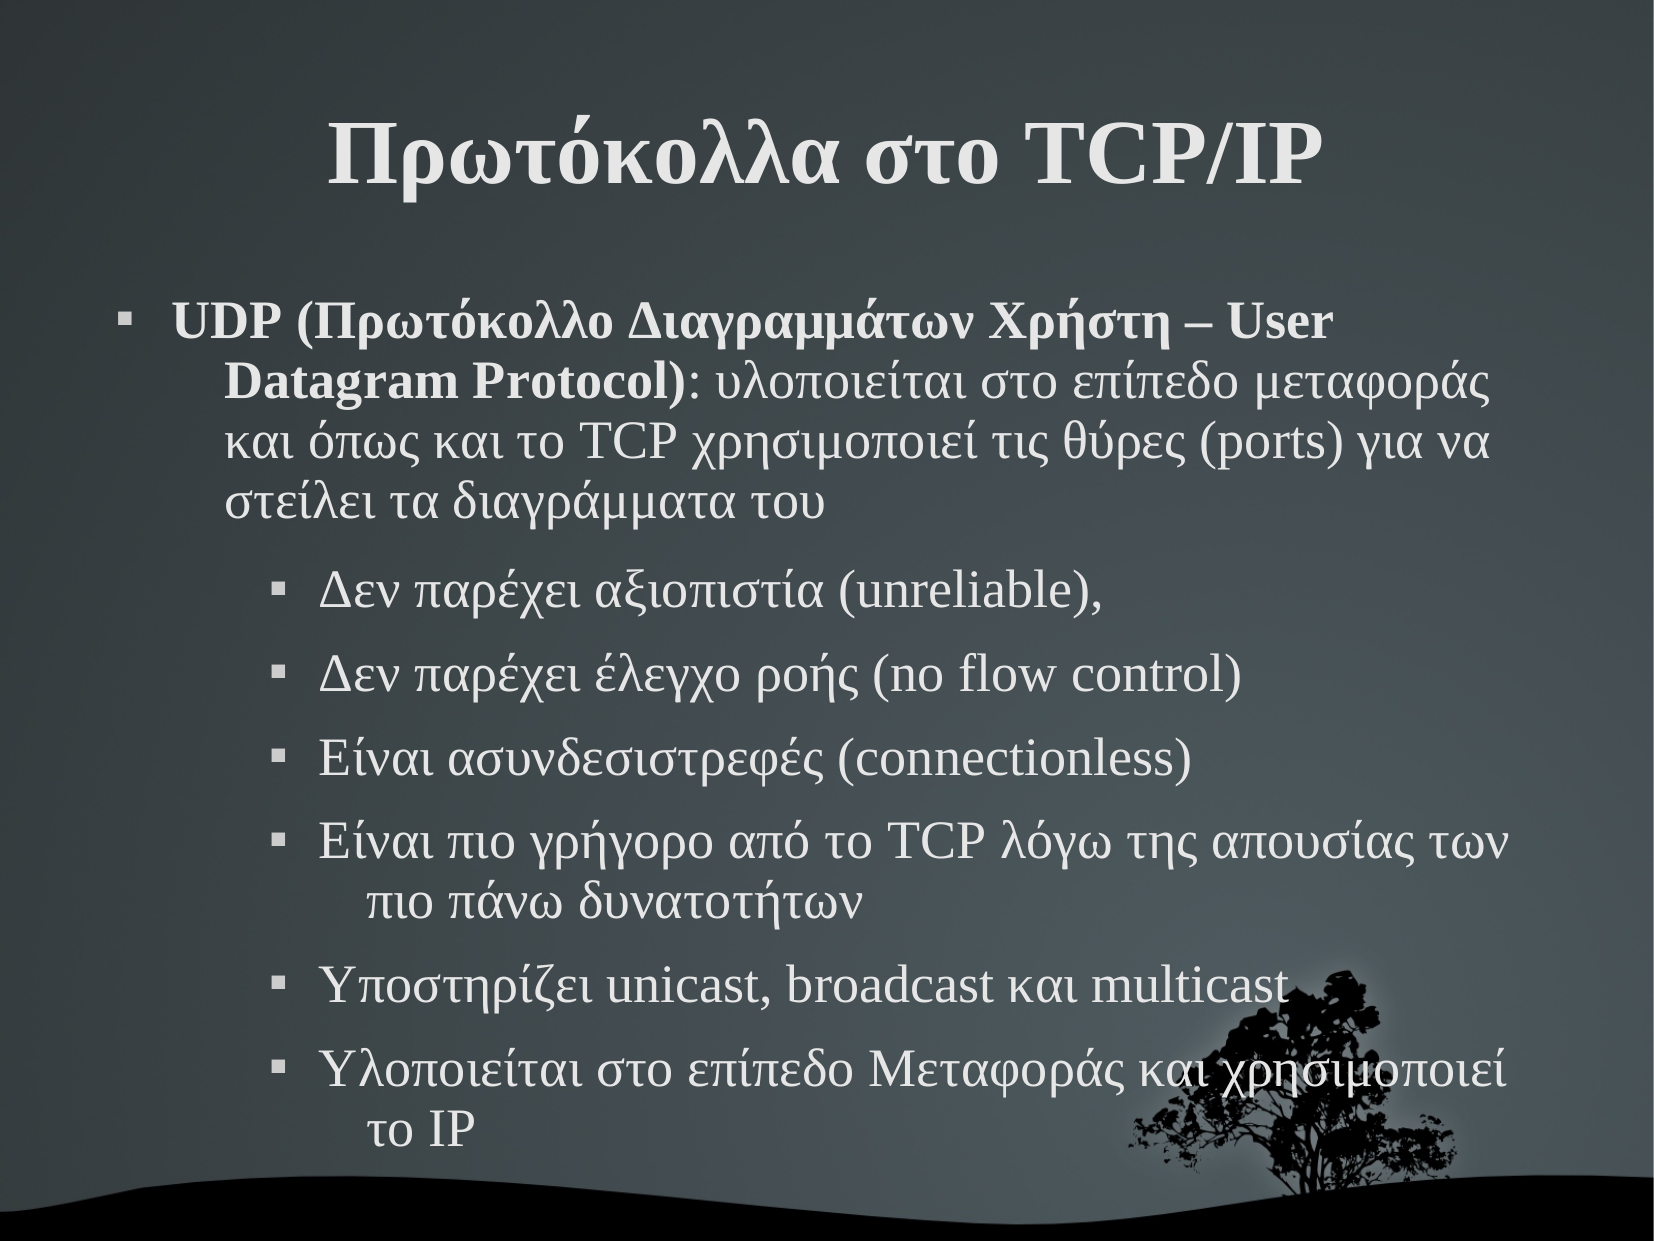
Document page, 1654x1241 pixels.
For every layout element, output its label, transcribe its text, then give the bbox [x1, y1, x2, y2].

title Πρωτόκολλα στο TCP/IP [82, 49, 1571, 257]
list UDP (Πρωτόκολλο Διαγραμμάτων Χρήστη – User Datagram Protocol): υλοποιείται στο επίπεδο μεταφοράς και όπως και το TCP χρησιμοποιεί τις θύρες (ports) για να στείλει τα διαγράμματα του Δεν παρέχει αξιοπιστία (unreliable), Δεν παρέχει έλεγχο ροής (no flow control) Είναι ασυνδεσιστρεφές (connectionless) Είναι πιο γρήγορο από το TCP λόγω της απουσίας των πιο πάνω δυνατοτήτων Υποστηρίζει unicast, broadcast και multicast Υλοποιείται στο επίπεδο Μεταφοράς και χρησιμοποιεί το IP [82, 290, 1571, 1235]
picture [0, 0, 1654, 1241]
